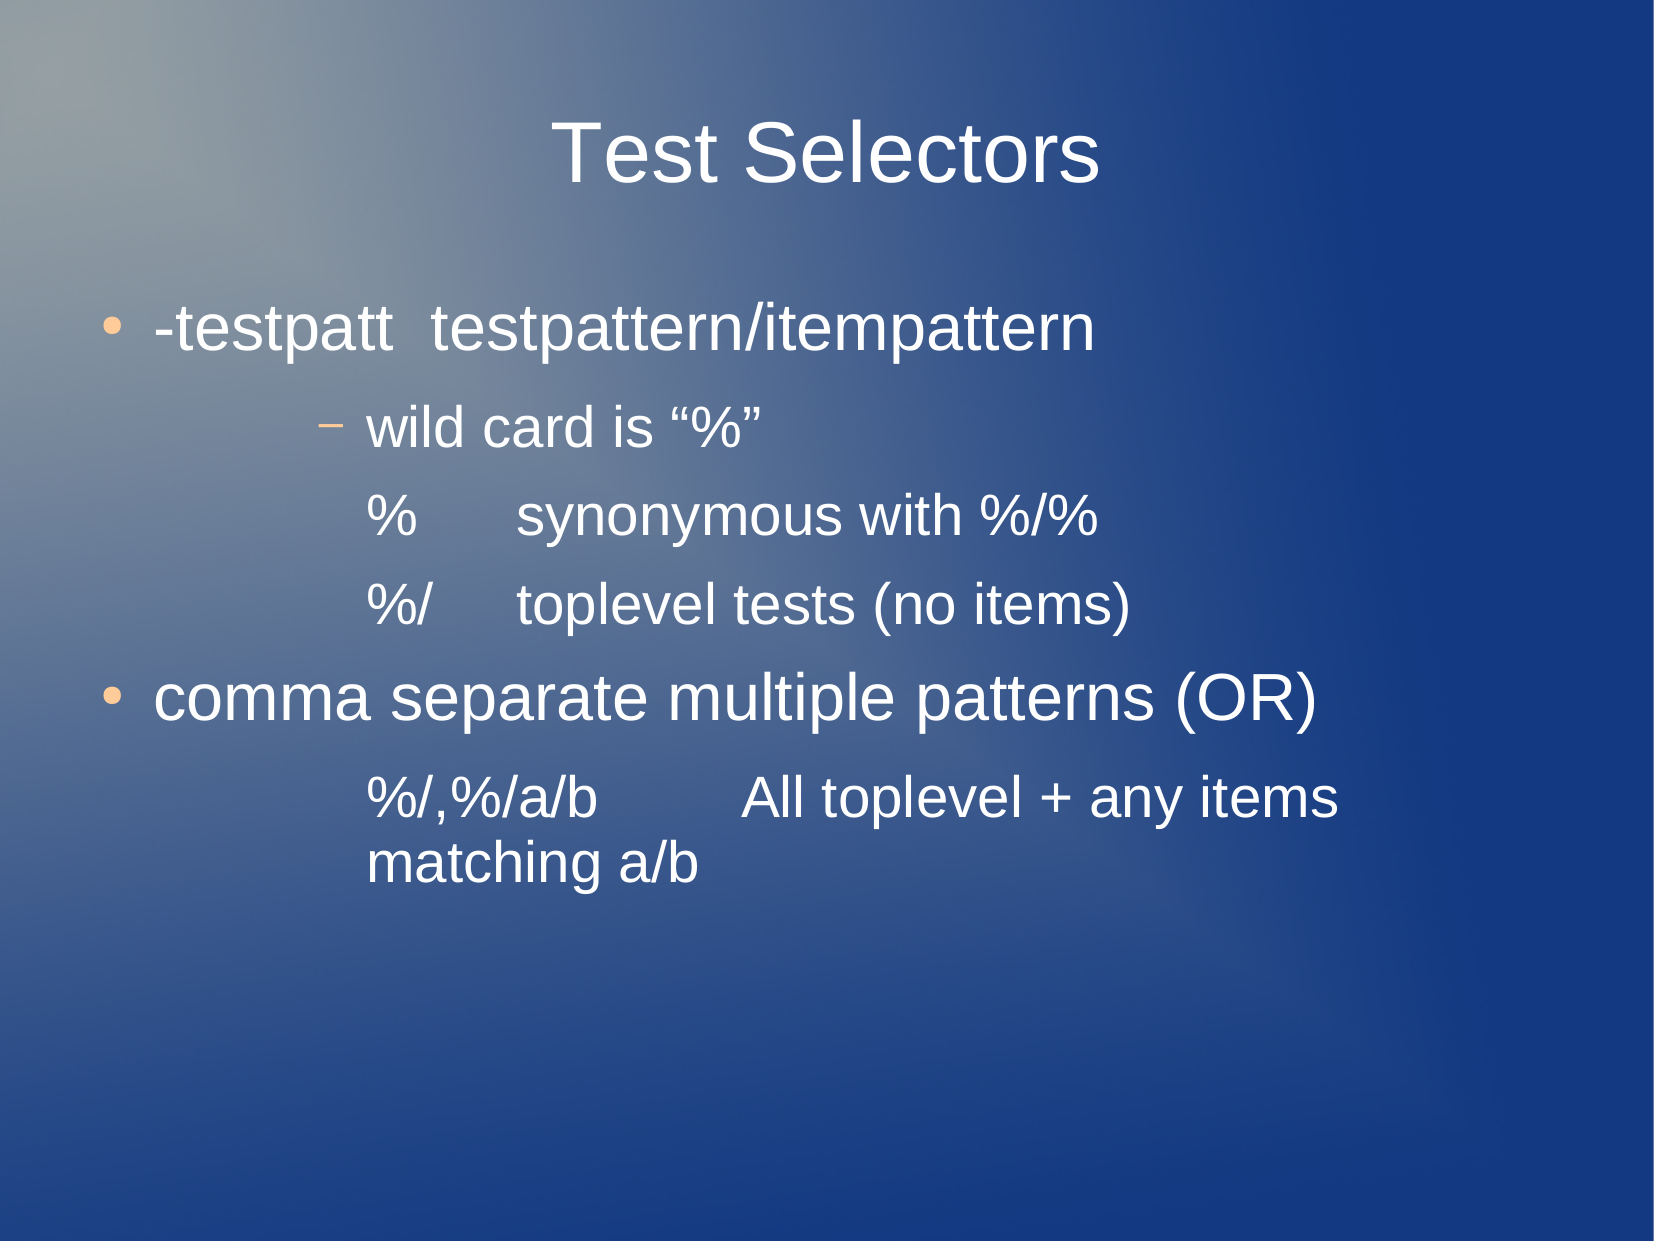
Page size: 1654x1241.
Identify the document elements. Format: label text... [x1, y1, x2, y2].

title Test Selectors [82, 49, 1571, 257]
picture [0, 0, 1654, 1241]
list -testpatt testpattern/itempattern wild card is “%” % synonymous with %/% %/ toplevel tests (no items) comma separate multiple patterns (OR) %/,%/a/b All toplevel + any items matching a/b [82, 290, 1571, 1010]
